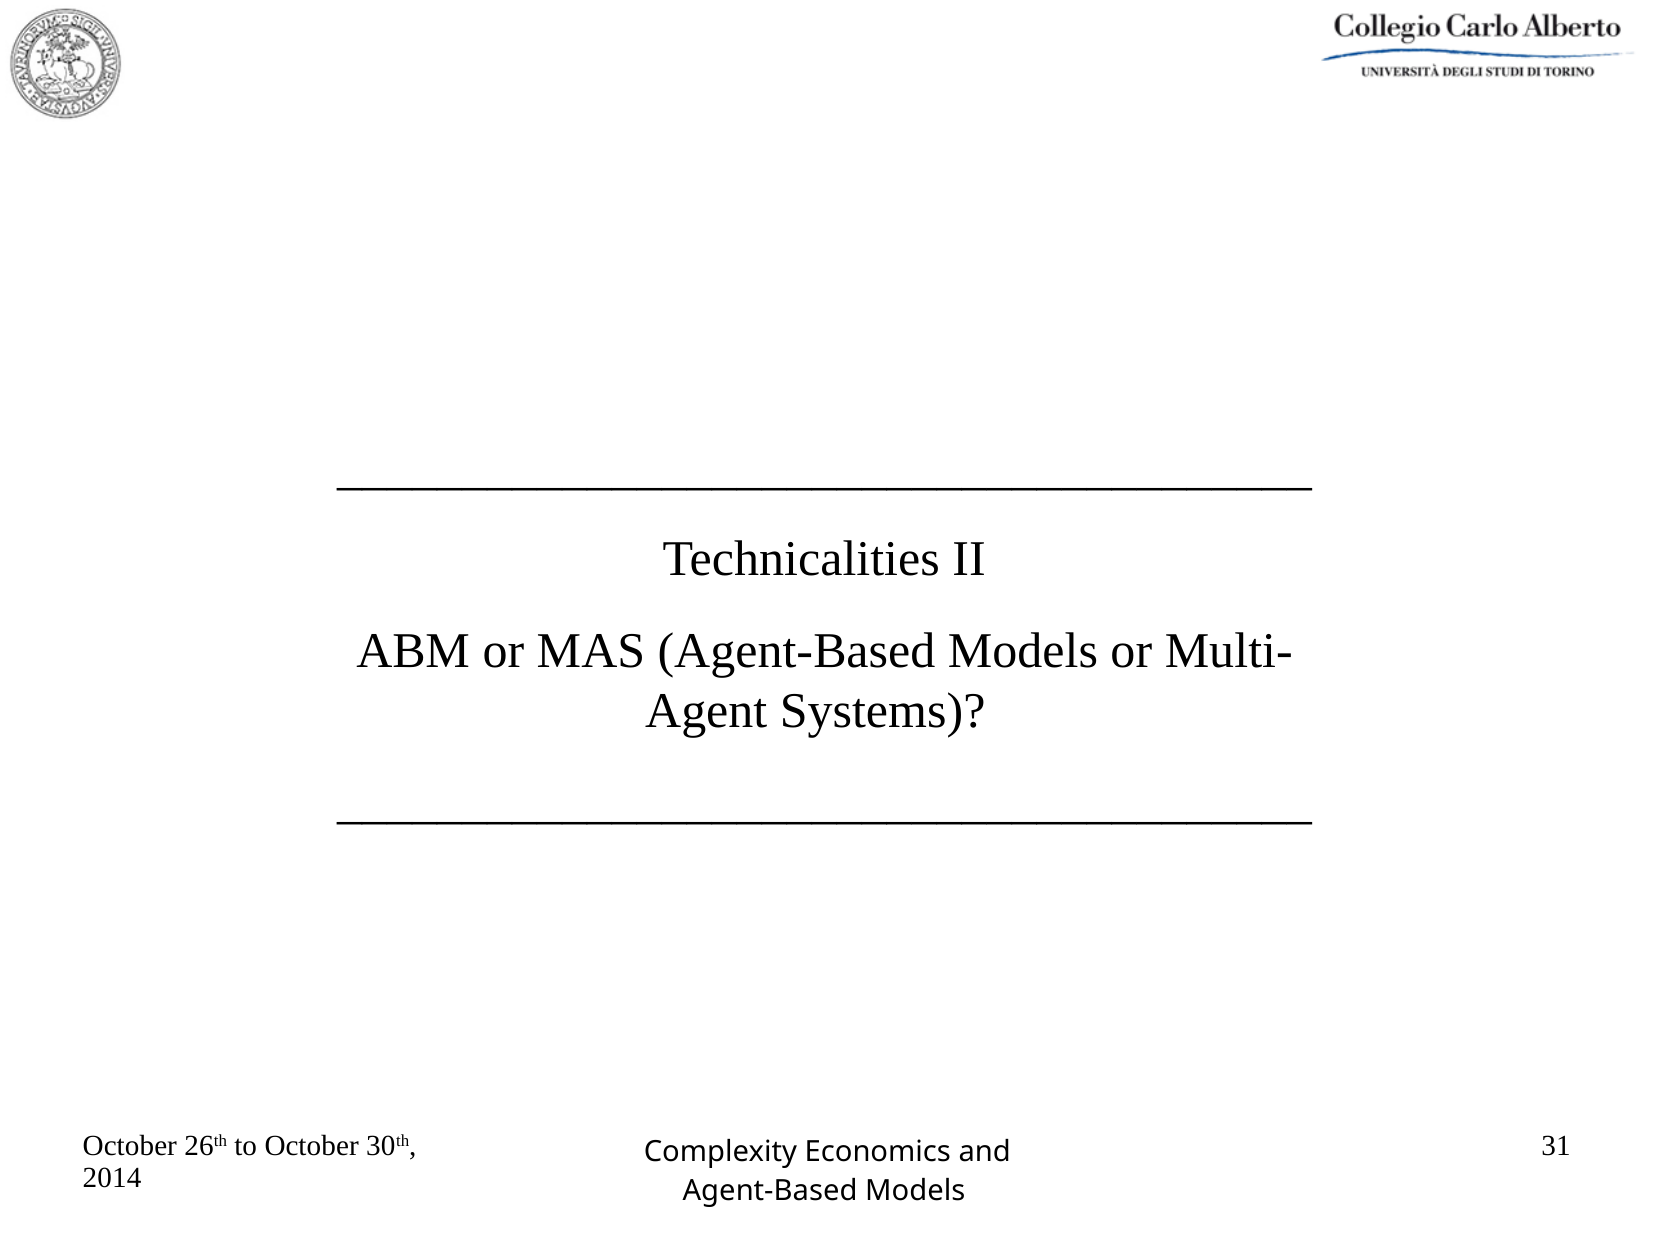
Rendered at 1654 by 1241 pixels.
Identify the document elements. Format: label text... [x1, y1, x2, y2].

picture [5, 5, 125, 122]
text_box _______________________________________ Technicalities II ABM or MAS (Agent-Based Models or Multi-Agent Systems)? _______________________________________ [290, 426, 1341, 837]
picture [1312, 0, 1645, 92]
